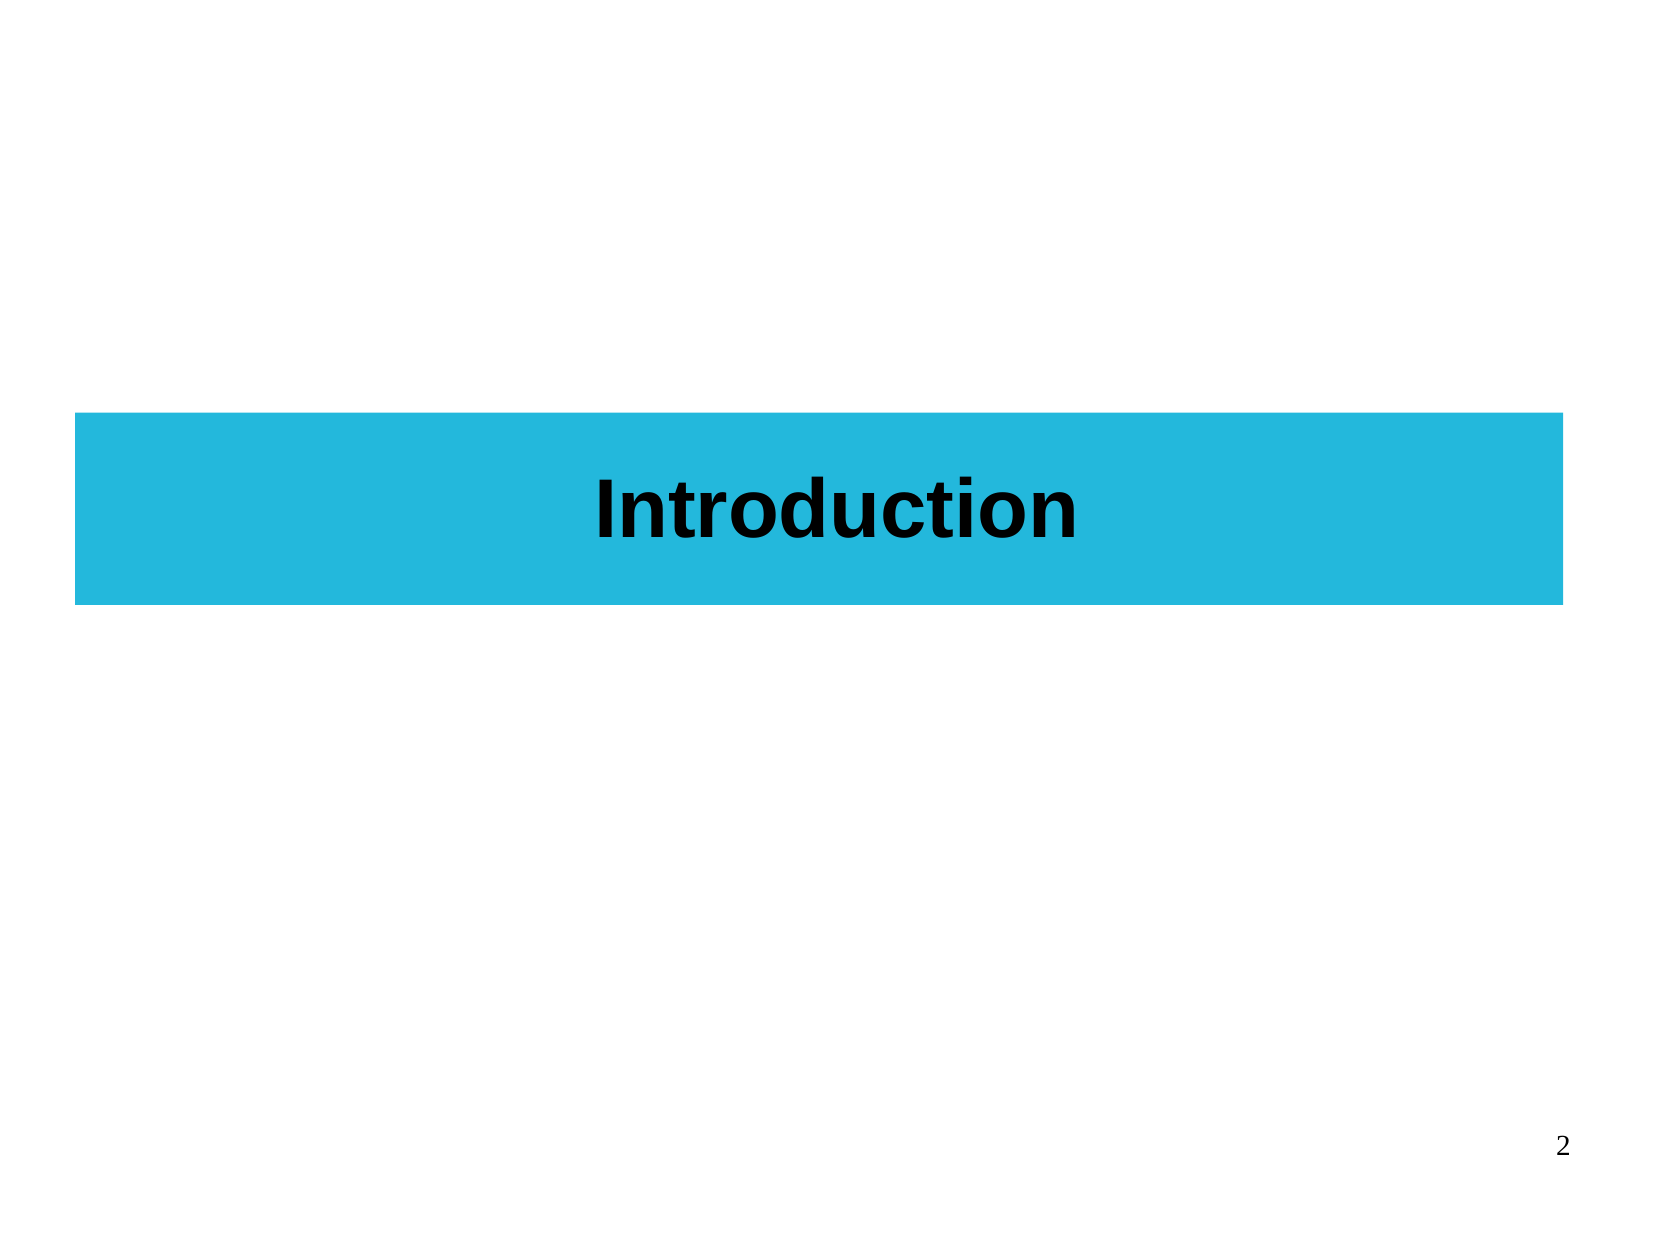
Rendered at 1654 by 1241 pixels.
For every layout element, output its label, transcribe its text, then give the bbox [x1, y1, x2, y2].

title Introduction [75, 412, 1564, 605]
